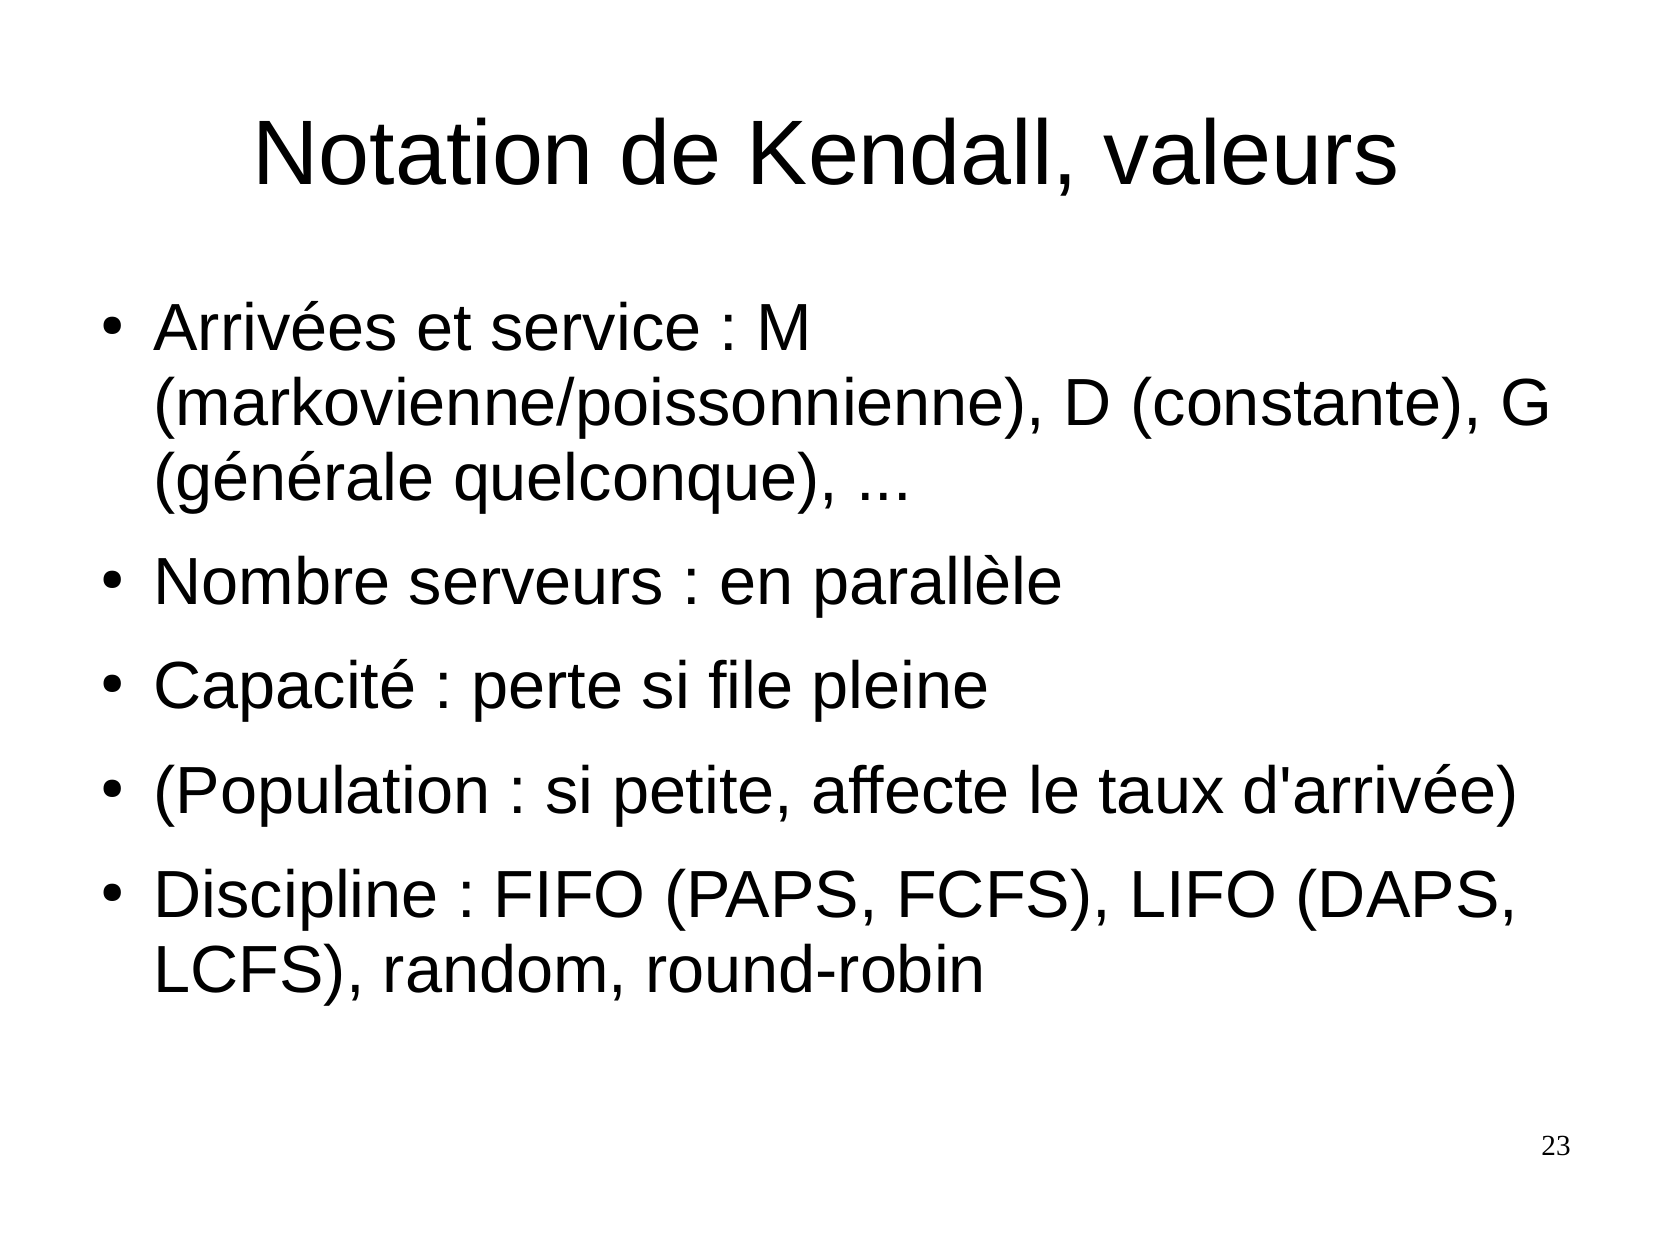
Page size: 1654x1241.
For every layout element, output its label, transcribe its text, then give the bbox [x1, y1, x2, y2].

list Arrivées et service : M (markovienne/poissonnienne), D (constante), G (générale quelconque), ... Nombre serveurs : en parallèle Capacité : perte si file pleine (Population : si petite, affecte le taux d'arrivée) Discipline : FIFO (PAPS, FCFS), LIFO (DAPS, LCFS), random, round-robin [82, 290, 1571, 1094]
title Notation de Kendall, valeurs [82, 56, 1571, 250]
